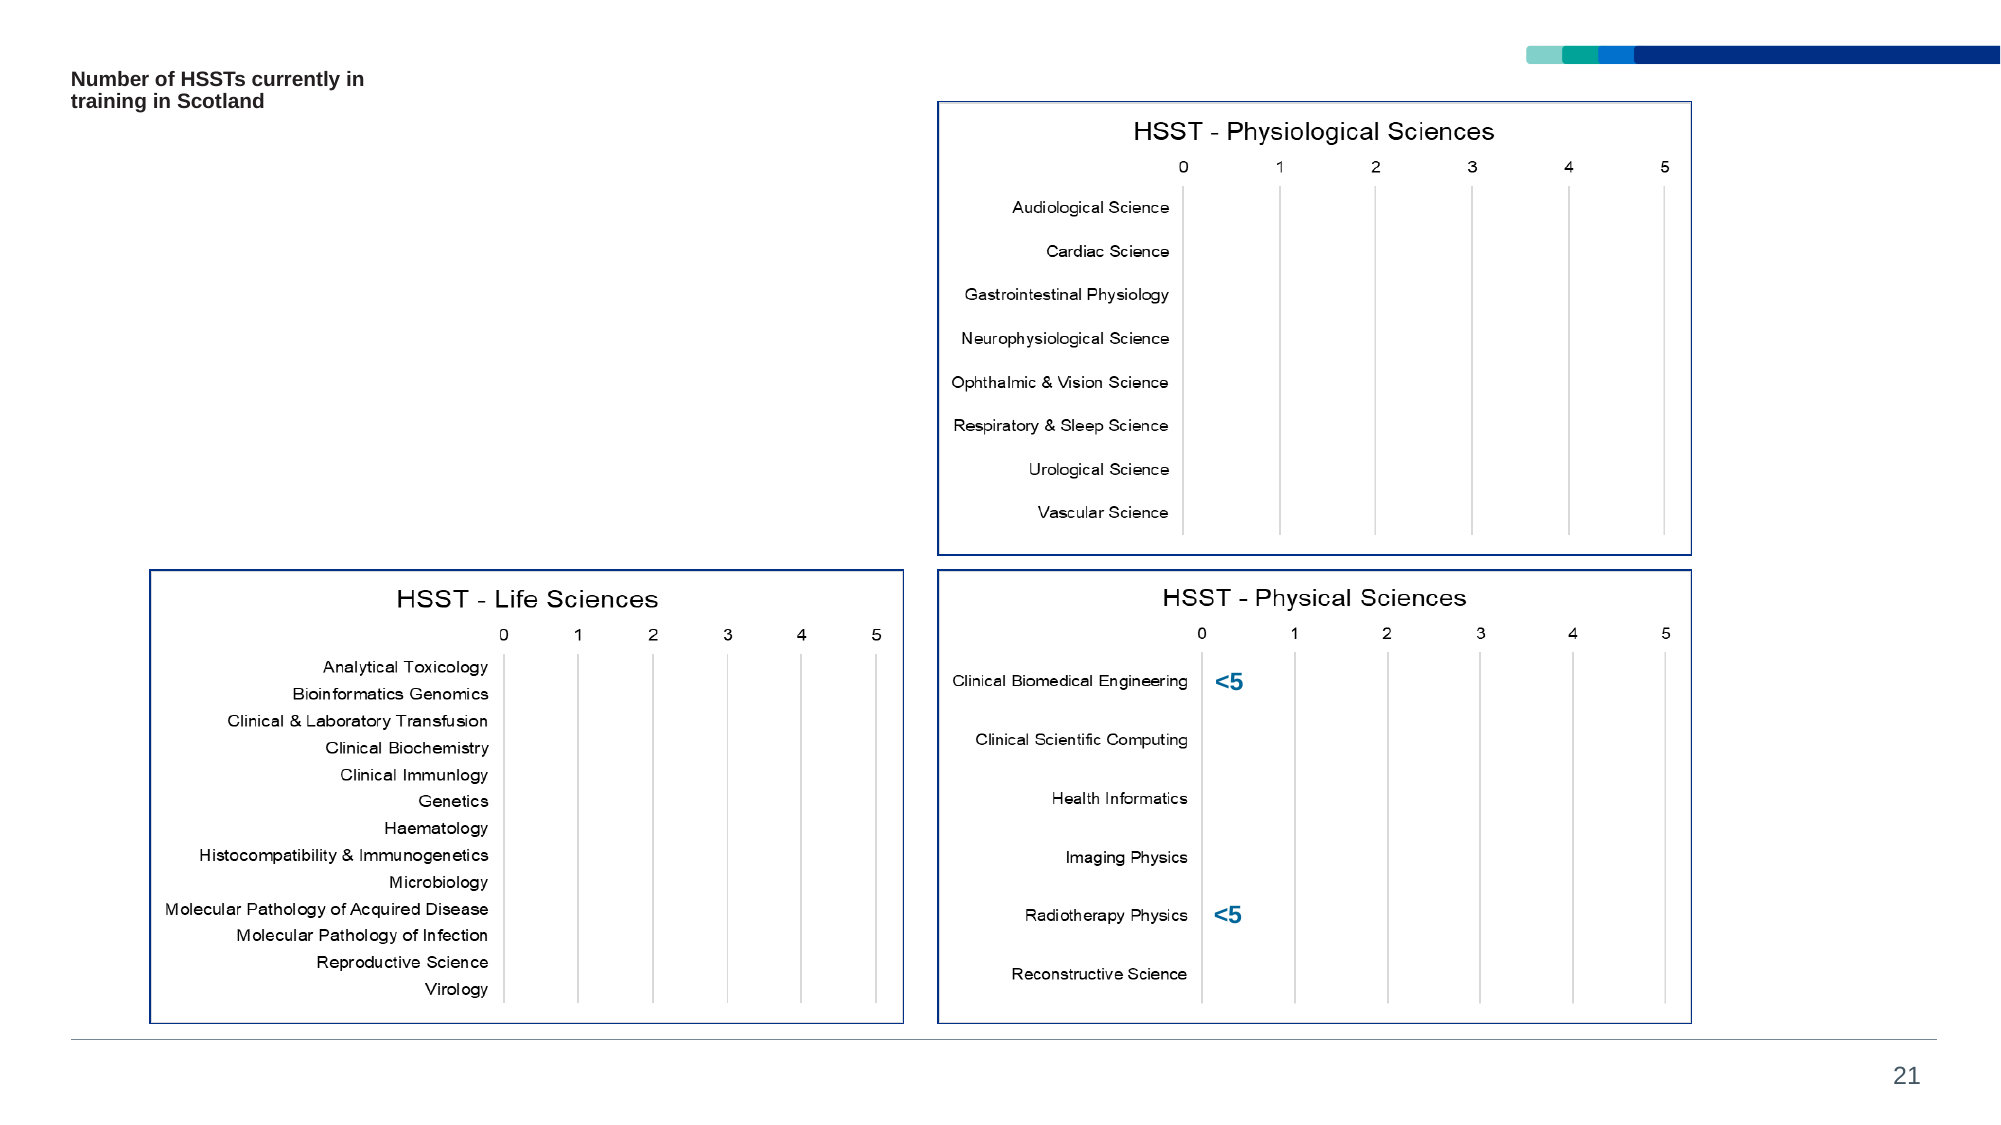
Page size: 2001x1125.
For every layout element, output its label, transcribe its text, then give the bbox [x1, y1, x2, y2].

text_box <5 [1188, 887, 1268, 940]
text_box <5 [1189, 654, 1270, 707]
picture [938, 570, 1691, 1023]
title Number of HSSTs currently in training in Scotland [70, 67, 1513, 114]
picture [938, 102, 1691, 555]
picture [150, 570, 903, 1023]
